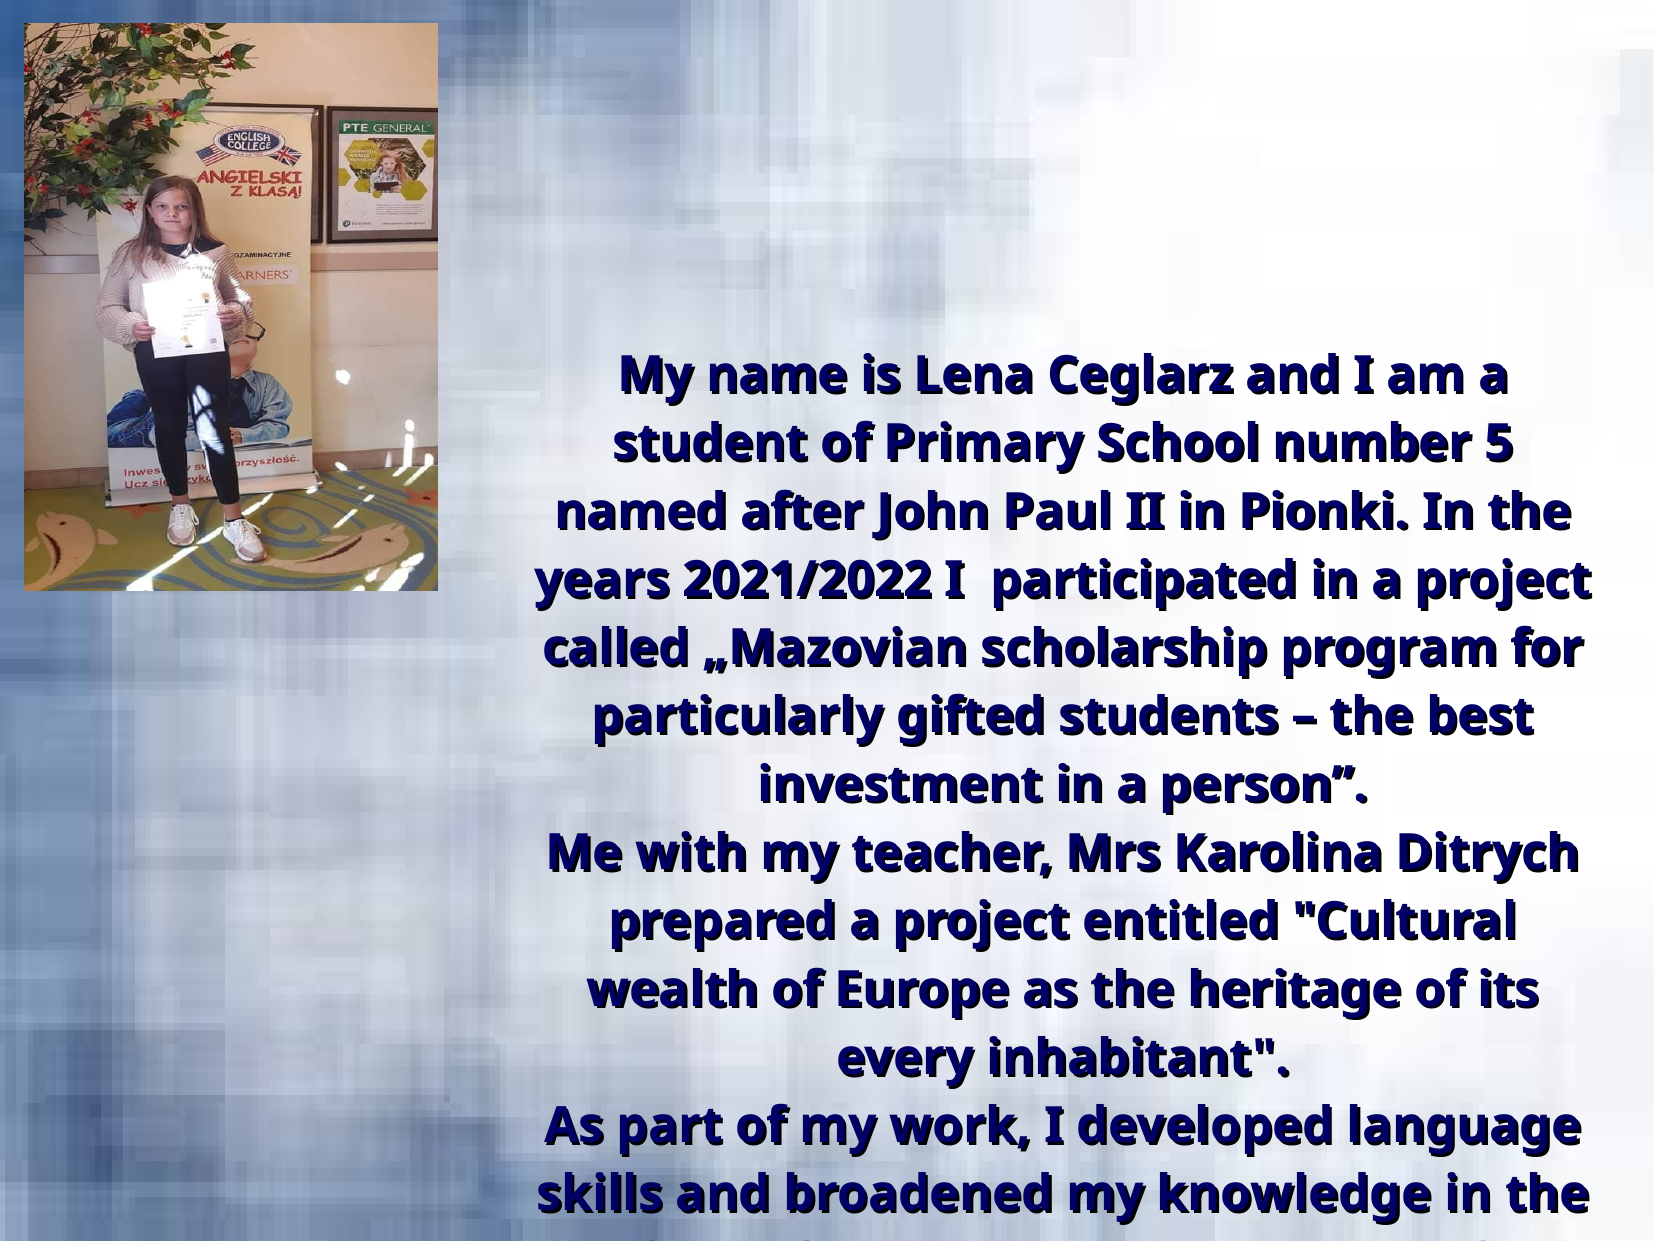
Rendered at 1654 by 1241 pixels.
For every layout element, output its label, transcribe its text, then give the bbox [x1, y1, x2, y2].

text_box My name is Lena Ceglarz and I am a student of Primary School number 5 named after John Paul II in Pionki. In the years 2021/2022 I participated in a project called „Mazovian scholarship program for particularly gifted students – the best investment in a person”. Me with my teacher, Mrs Karolina Ditrych prepared a project entitled "Cultural wealth of Europe as the heritage of its every inhabitant". As part of my work, I developed language skills and broadened my knowledge in the field of culture and the realities of everyday life of the inhabitants of European countries by preparing various types of presentations, articles, quizzes and photo exhibitions. [507, 330, 1619, 1194]
picture [0, 0, 1654, 1241]
